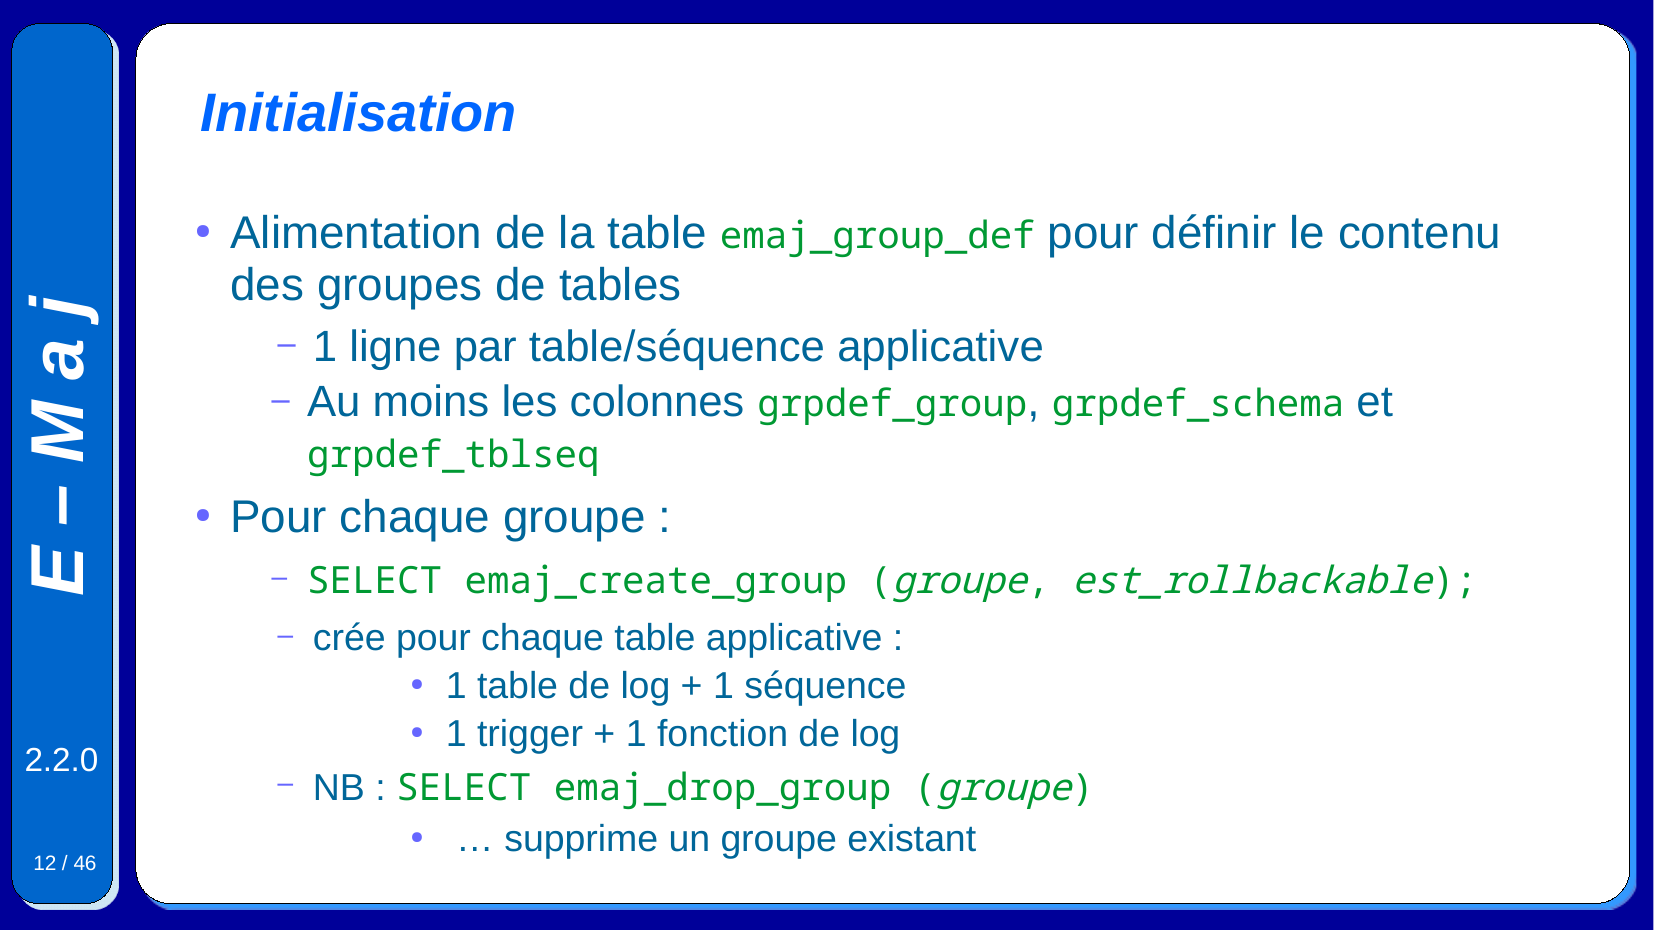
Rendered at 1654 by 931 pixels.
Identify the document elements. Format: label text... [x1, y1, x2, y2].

title Initialisation [200, 34, 1575, 191]
list Alimentation de la table emaj_group_def pour définir le contenu des groupes de tables 1 ligne par table/séquence applicative Au moins les colonnes grpdef_group, grpdef_schema et grpdef_tblseq Pour chaque groupe : SELECT emaj_create_group (groupe, est_rollbackable); crée pour chaque table applicative : 1 table de log + 1 séquence 1 trigger + 1 fonction de log NB : SELECT emaj_drop_group (groupe) … supprime un groupe existant [177, 206, 1587, 839]
